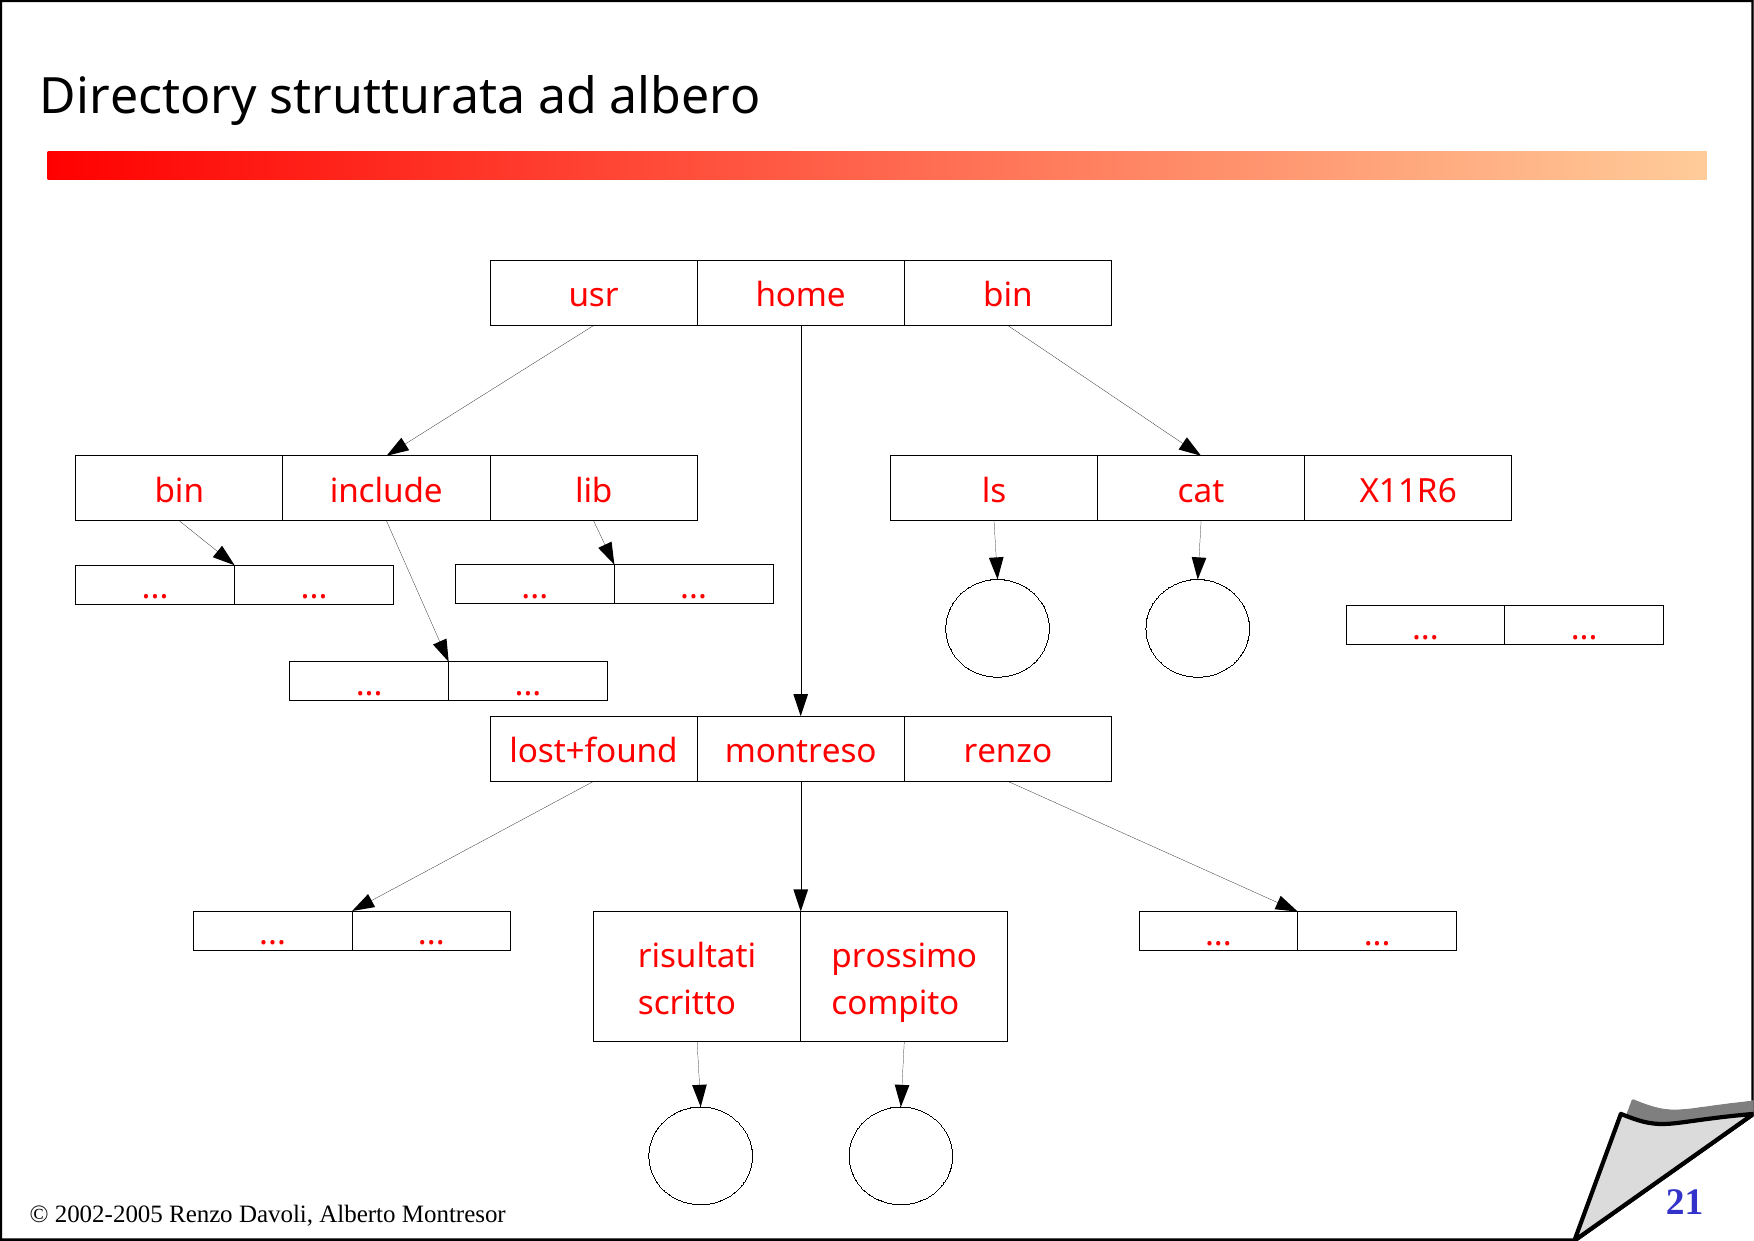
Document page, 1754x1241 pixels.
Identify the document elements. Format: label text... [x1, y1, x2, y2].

text_box lib [490, 455, 698, 521]
text_box ... [352, 911, 511, 951]
text_box prossimo compito [800, 911, 1008, 1042]
text_box ... [289, 661, 448, 701]
text_box ... [75, 565, 234, 605]
title Directory strutturata ad albero [40, 49, 1713, 144]
text_box ... [1297, 911, 1457, 951]
text_box ... [448, 661, 608, 701]
text_box ... [1504, 605, 1664, 645]
text_box risultati scritto [593, 911, 800, 1042]
text_box Start [1469, 152, 1474, 179]
text_box bin [904, 260, 1112, 326]
text_box montreso [697, 716, 904, 782]
text_box ... [234, 565, 394, 605]
text_box usr [490, 260, 697, 326]
text_box 6-11 [1074, 152, 1078, 179]
text_box cat [1097, 455, 1304, 521]
text_box lost+found [490, 716, 697, 782]
text_box ls [890, 455, 1097, 521]
text_box home [697, 260, 904, 326]
text_box ... [1346, 605, 1504, 645]
text_box bin [75, 455, 282, 521]
text_box ... [193, 911, 352, 951]
text_box ... [614, 564, 774, 604]
text_box ... [1139, 911, 1297, 951]
text_box renzo [904, 716, 1112, 782]
text_box X11R6 [1304, 455, 1512, 521]
text_box ... [455, 564, 614, 604]
text_box include [282, 455, 490, 521]
